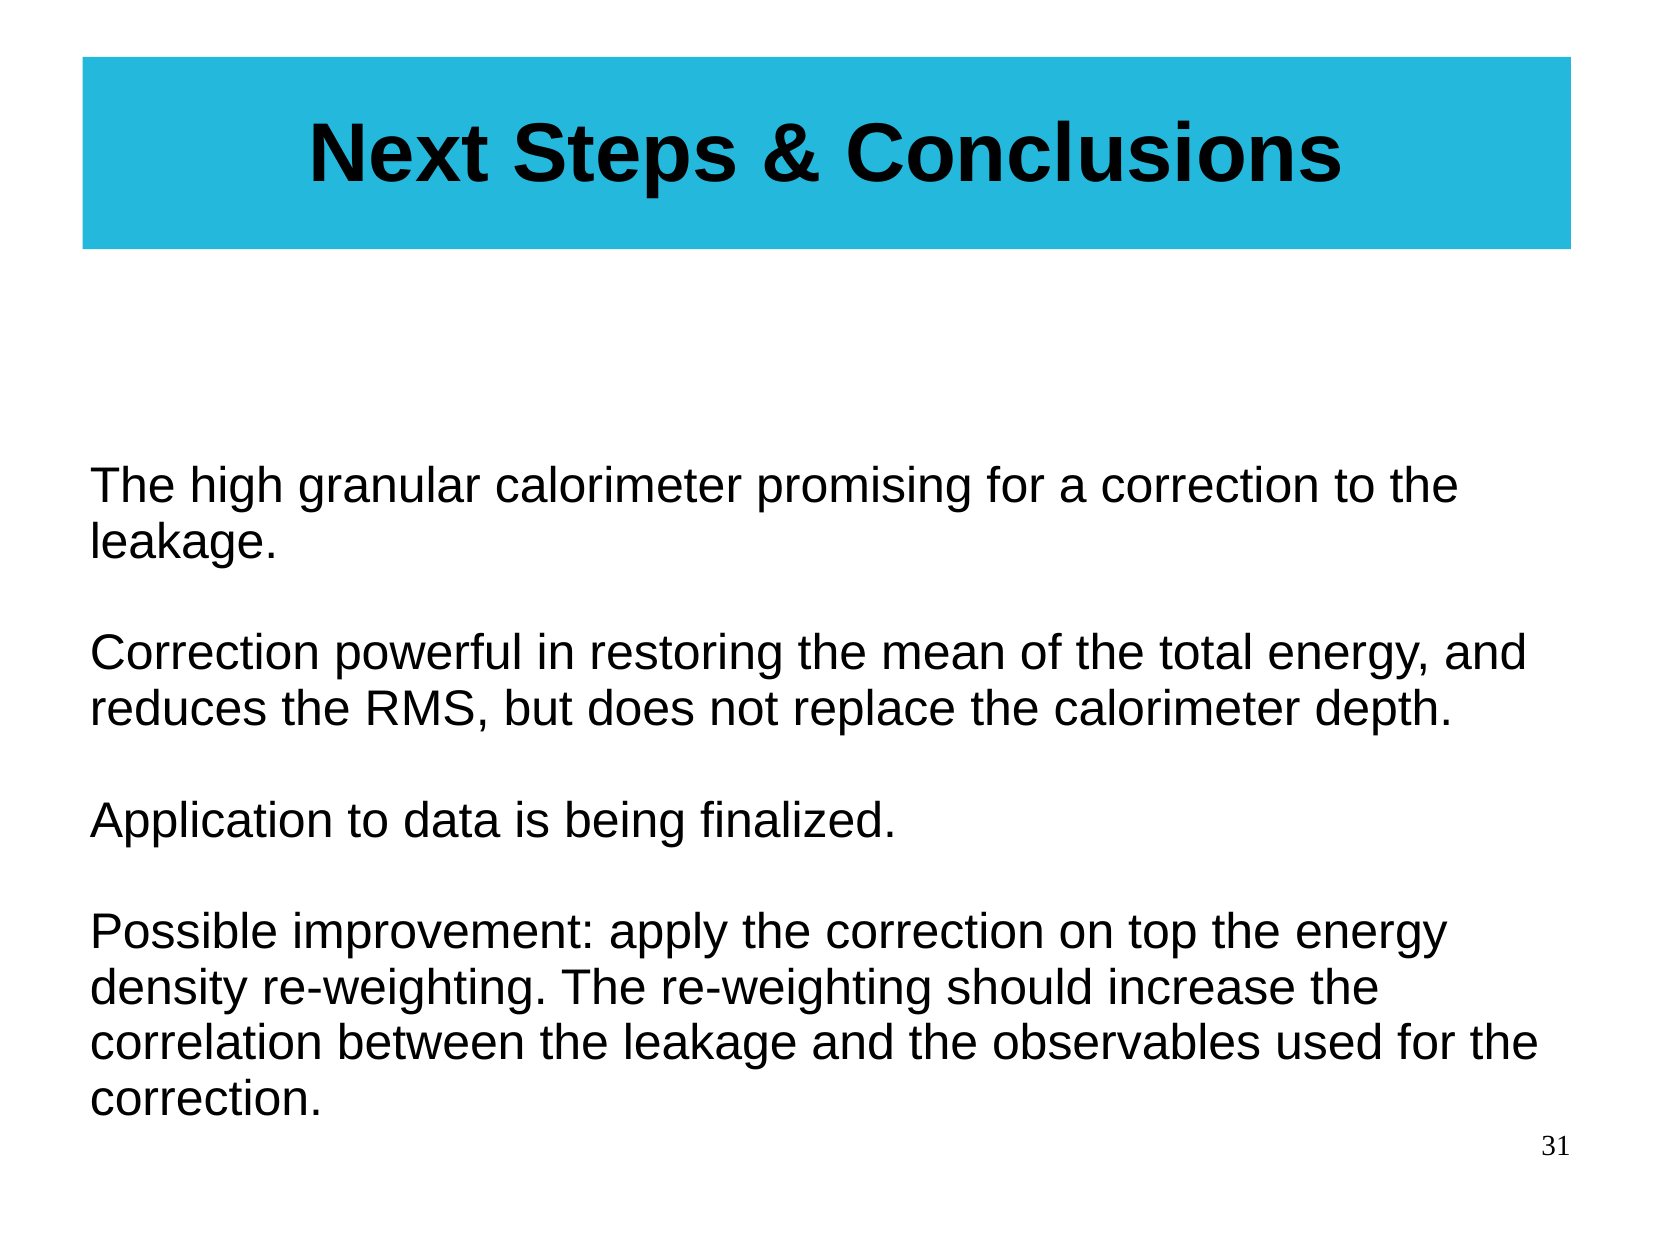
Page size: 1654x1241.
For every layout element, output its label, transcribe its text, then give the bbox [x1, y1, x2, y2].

title Next Steps & Conclusions [82, 56, 1571, 250]
text_box The high granular calorimeter promising for a correction to the leakage. Correction powerful in restoring the mean of the total energy, and reduces the RMS, but does not replace the calorimeter depth. Application to data is being finalized. Possible improvement: apply the correction on top the energy density re-weighting. The re-weighting should increase the correlation between the leakage and the observables used for the correction. [75, 450, 1576, 1134]
